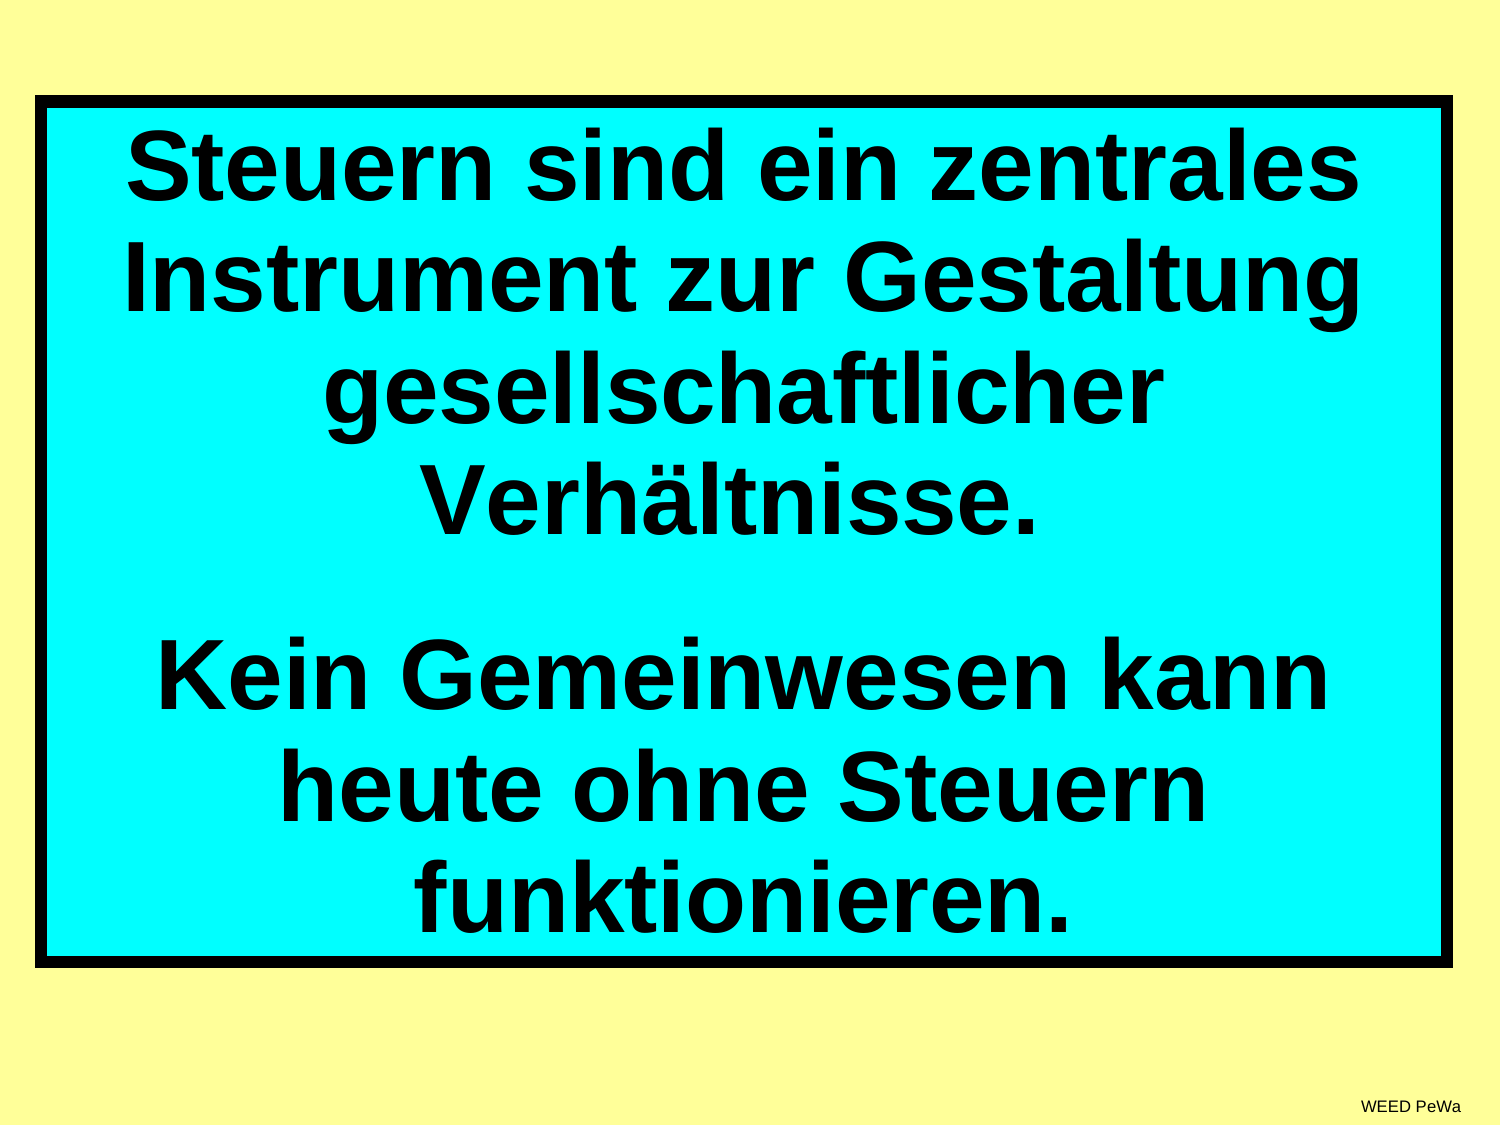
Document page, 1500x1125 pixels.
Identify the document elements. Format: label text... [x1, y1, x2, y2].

text_box WEED PeWa [1346, 1089, 1500, 1125]
text_box Steuern sind ein zentrales Instrument zur Gestaltung gesellschaftlicher Verhältnisse. Kein Gemeinwesen kann heute ohne Steuern funktionieren. [41, 101, 1447, 962]
